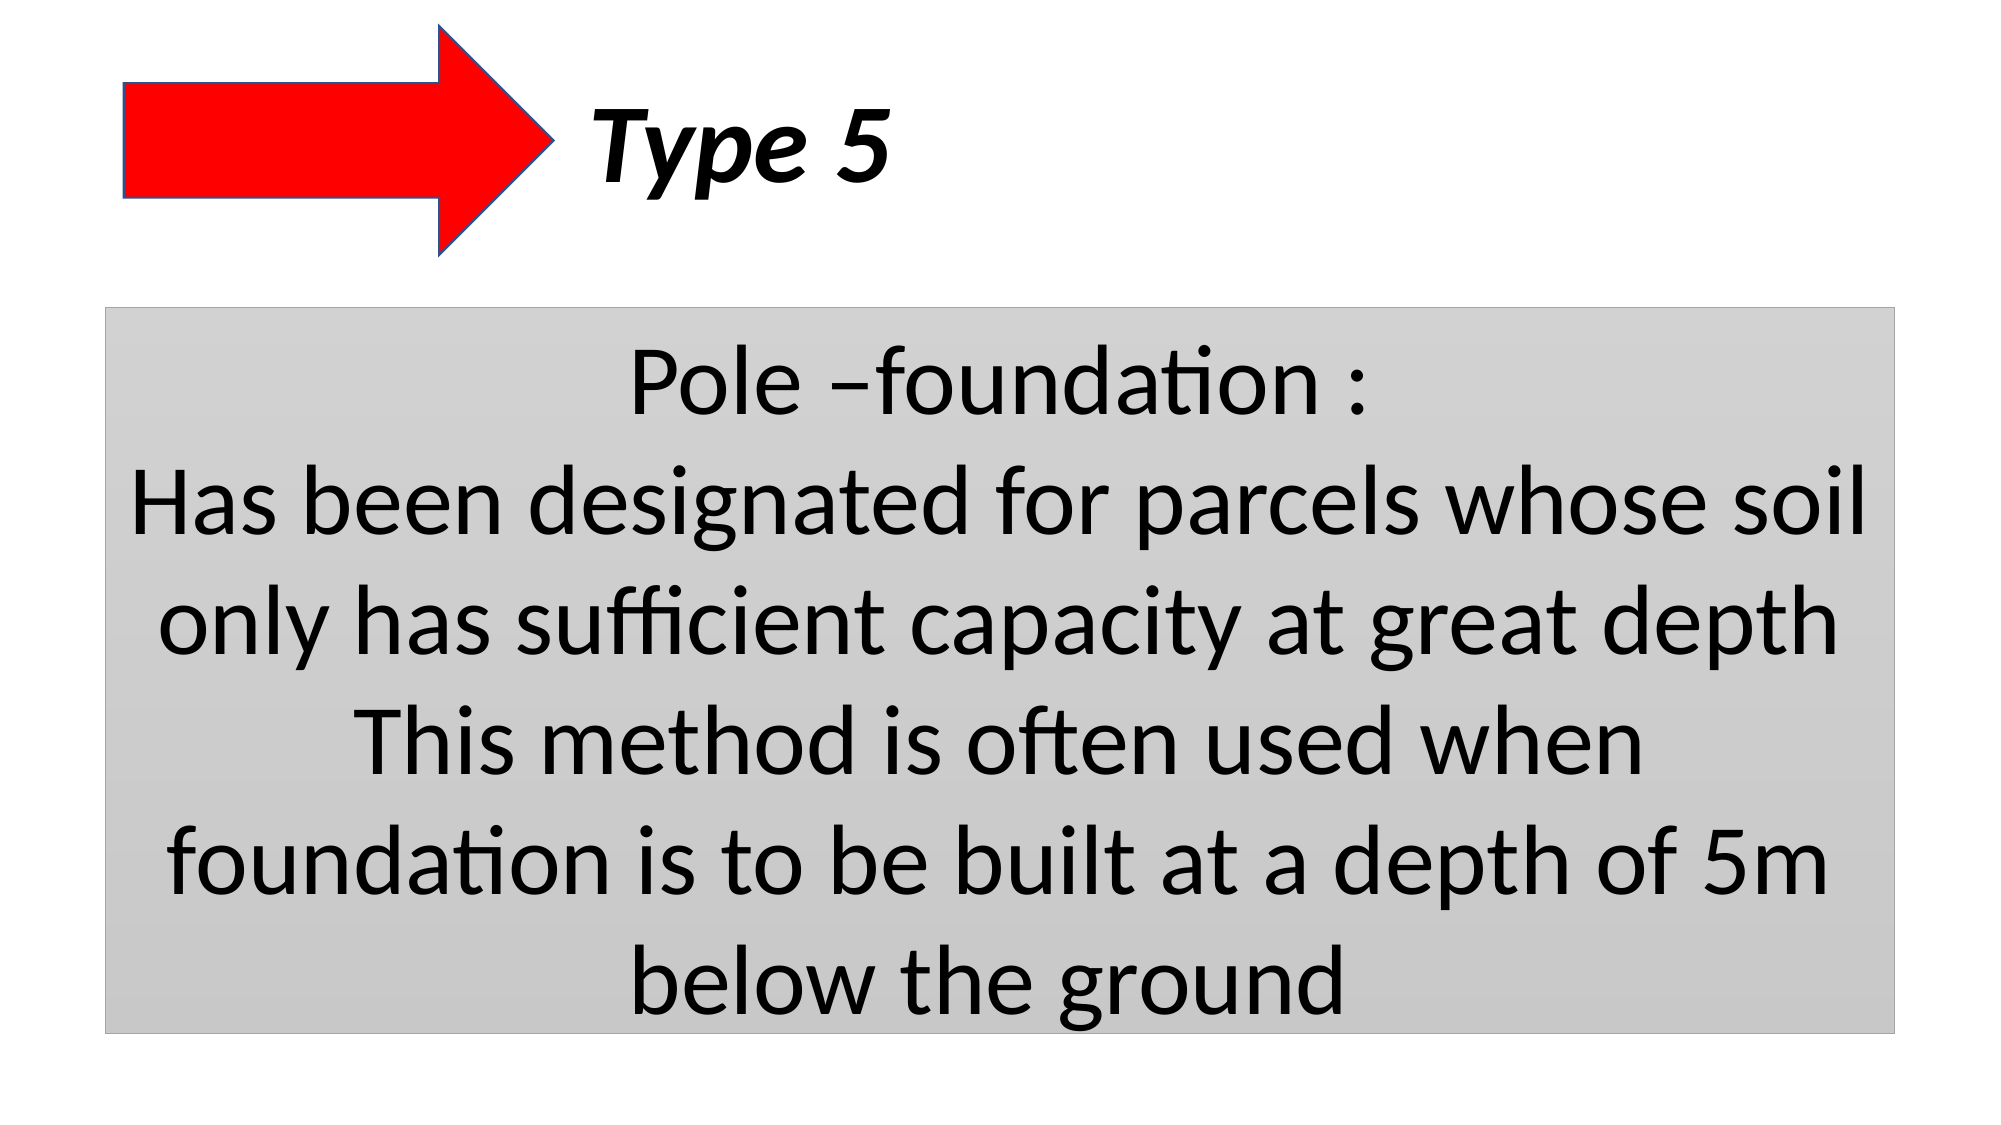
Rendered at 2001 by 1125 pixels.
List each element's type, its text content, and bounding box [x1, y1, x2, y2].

text_box Type 5 [573, 62, 944, 215]
text_box [123, 25, 554, 255]
text_box Pole –foundation : Has been designated for parcels whose soil only has sufficient capacity at great depth This method is often used when foundation is to be built at a depth of 5m below the ground [106, 307, 1894, 1033]
